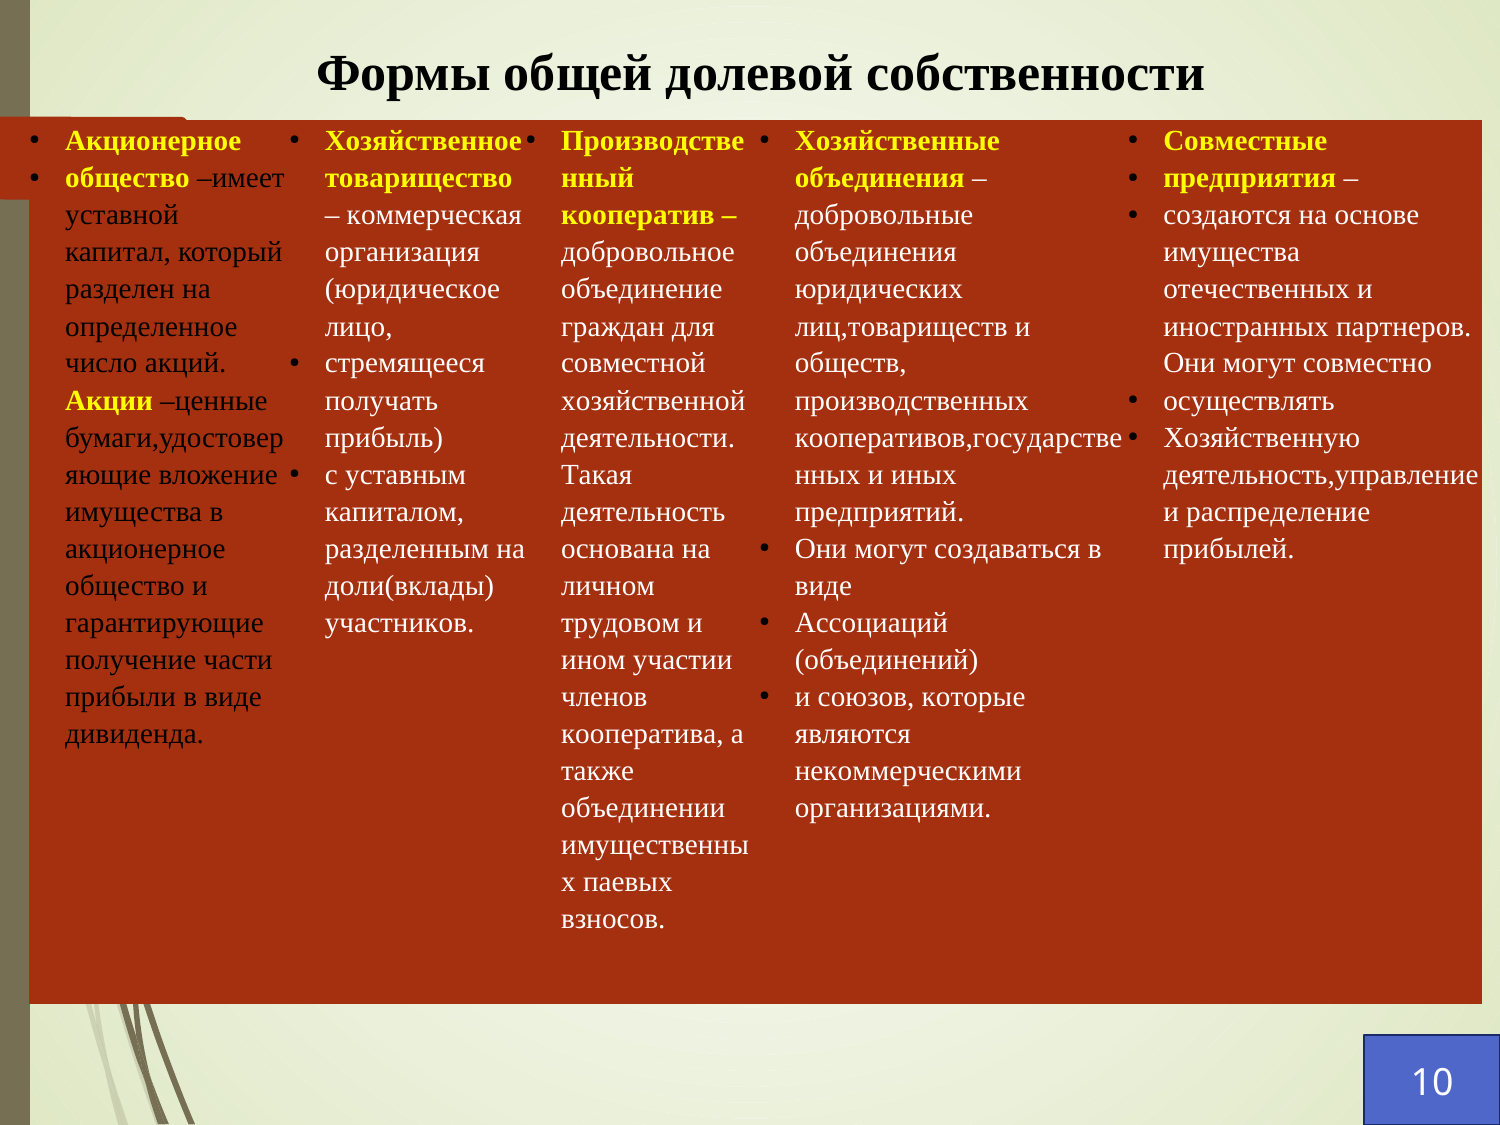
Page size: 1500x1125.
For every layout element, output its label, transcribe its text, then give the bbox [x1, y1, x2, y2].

table_header Хозяйственное товарищество – коммерческая организация (юридическое лицо, стремящееся получать прибыль) с уставным капиталом, разделенным на доли(вклады) участников. [289, 120, 526, 1004]
table_header Производственный кооператив – добровольное объединение граждан для совместной хозяйственной деятельности. Такая деятельность основана на личном трудовом и ином участии членов кооператива, а также объединении имущественных паевых взносов. [526, 120, 759, 1004]
table_header Акционерное общество –имеет уставной капитал, который разделен на определенное число акций. Акции –ценные бумаги,удостоверяющие вложение имущества в акционерное общество и гарантирующие получение части прибыли в виде дивиденда. [29, 120, 289, 1004]
text_box 10 [1364, 1035, 1500, 1125]
table_header Совместные предприятия – создаются на основе имущества отечественных и иностранных партнеров. Они могут совместно осуществлять Хозяйственную деятельность,управление и распределение прибылей. [1128, 120, 1482, 1004]
table_header Хозяйственные объединения – добровольные объединения юридических лиц,товариществ и обществ, производственных кооперативов,государственных и иных предприятий. Они могут создаваться в виде Ассоциаций (объединений) и союзов, которые являются некоммерческими организациями. [759, 120, 1128, 1004]
text_box Формы общей долевой собственности [301, 31, 1221, 108]
